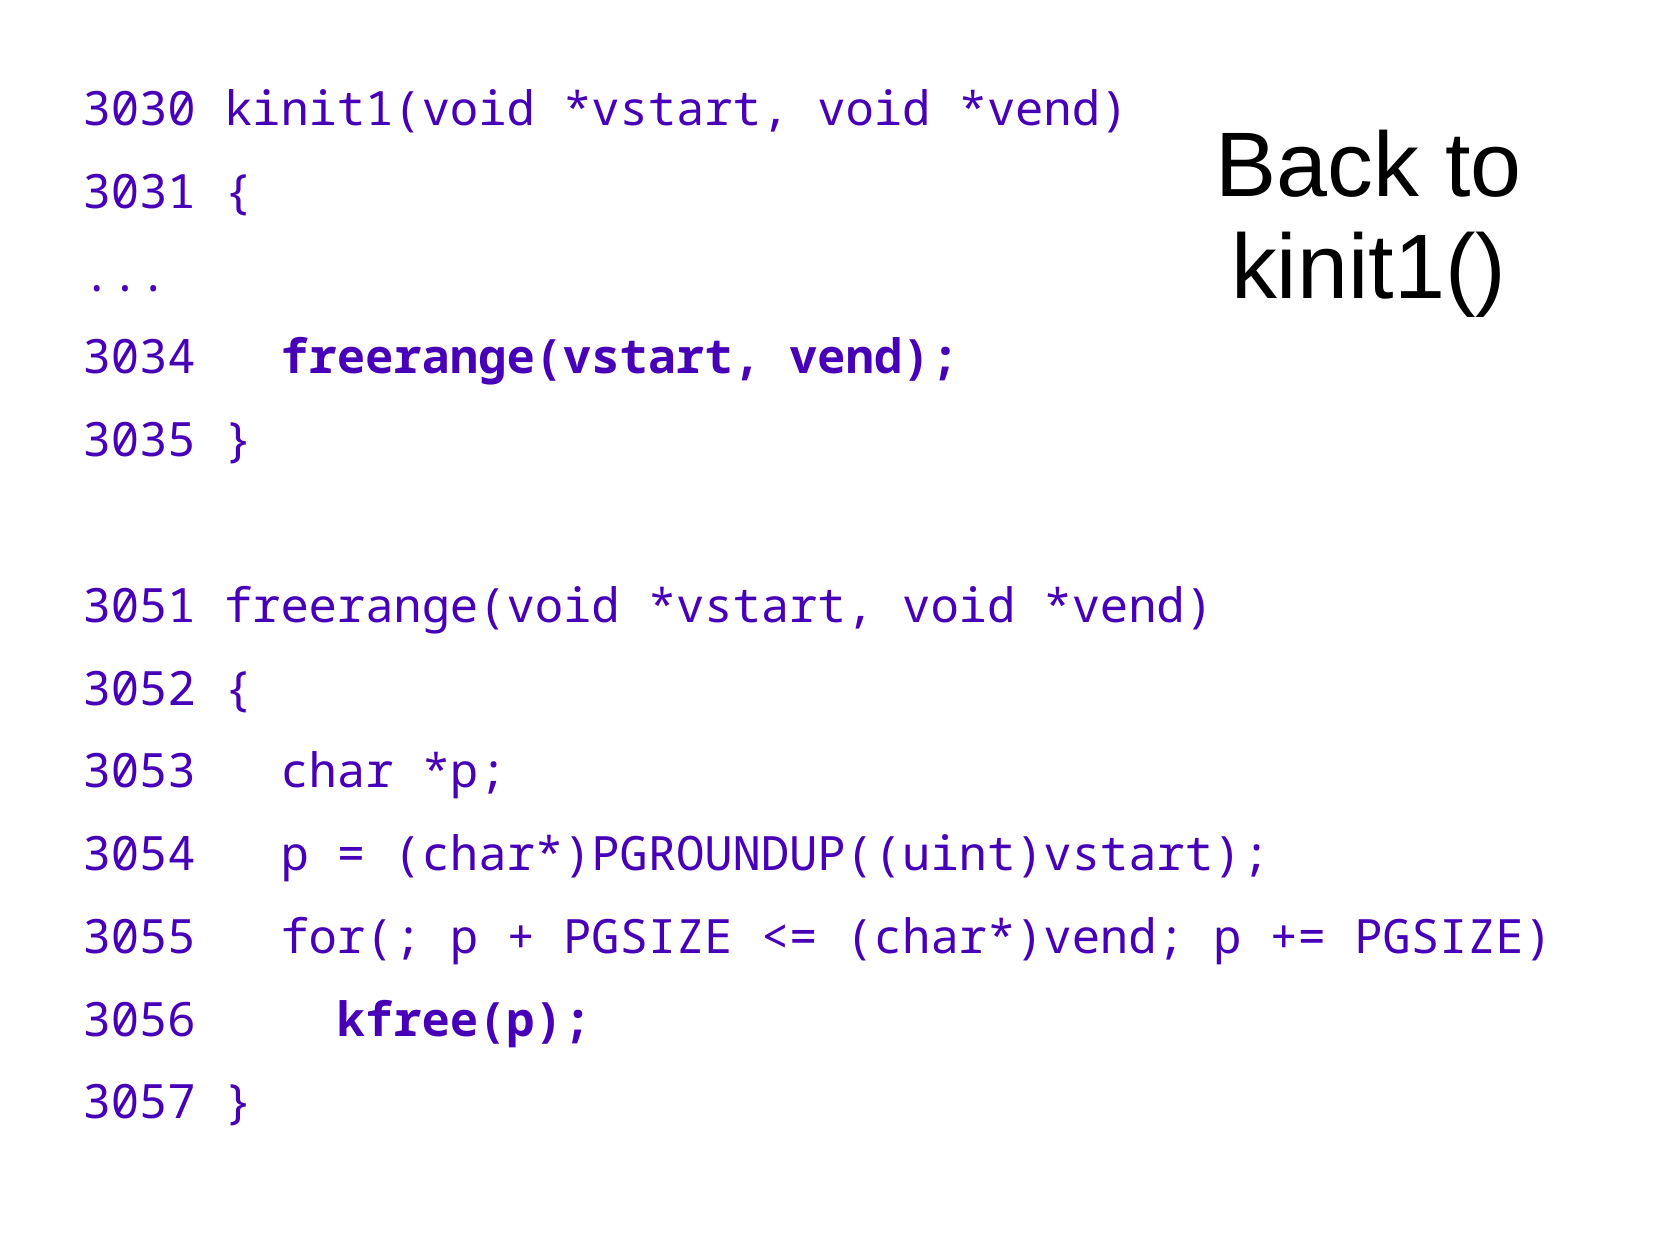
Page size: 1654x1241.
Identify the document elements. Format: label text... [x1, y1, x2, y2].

list 3030 kinit1(void *vstart, void *vend) 3031 { ... 3034 freerange(vstart, vend); 3035 } 3051 freerange(void *vstart, void *vend) 3052 { 3053 char *p; 3054 p = (char*)PGROUNDUP((uint)vstart); 3055 for(; p + PGSIZE <= (char*)vend; p += PGSIZE) 3056 kfree(p); 3057 } [82, 75, 1571, 1163]
title Back to kinit1() [1200, 112, 1538, 320]
